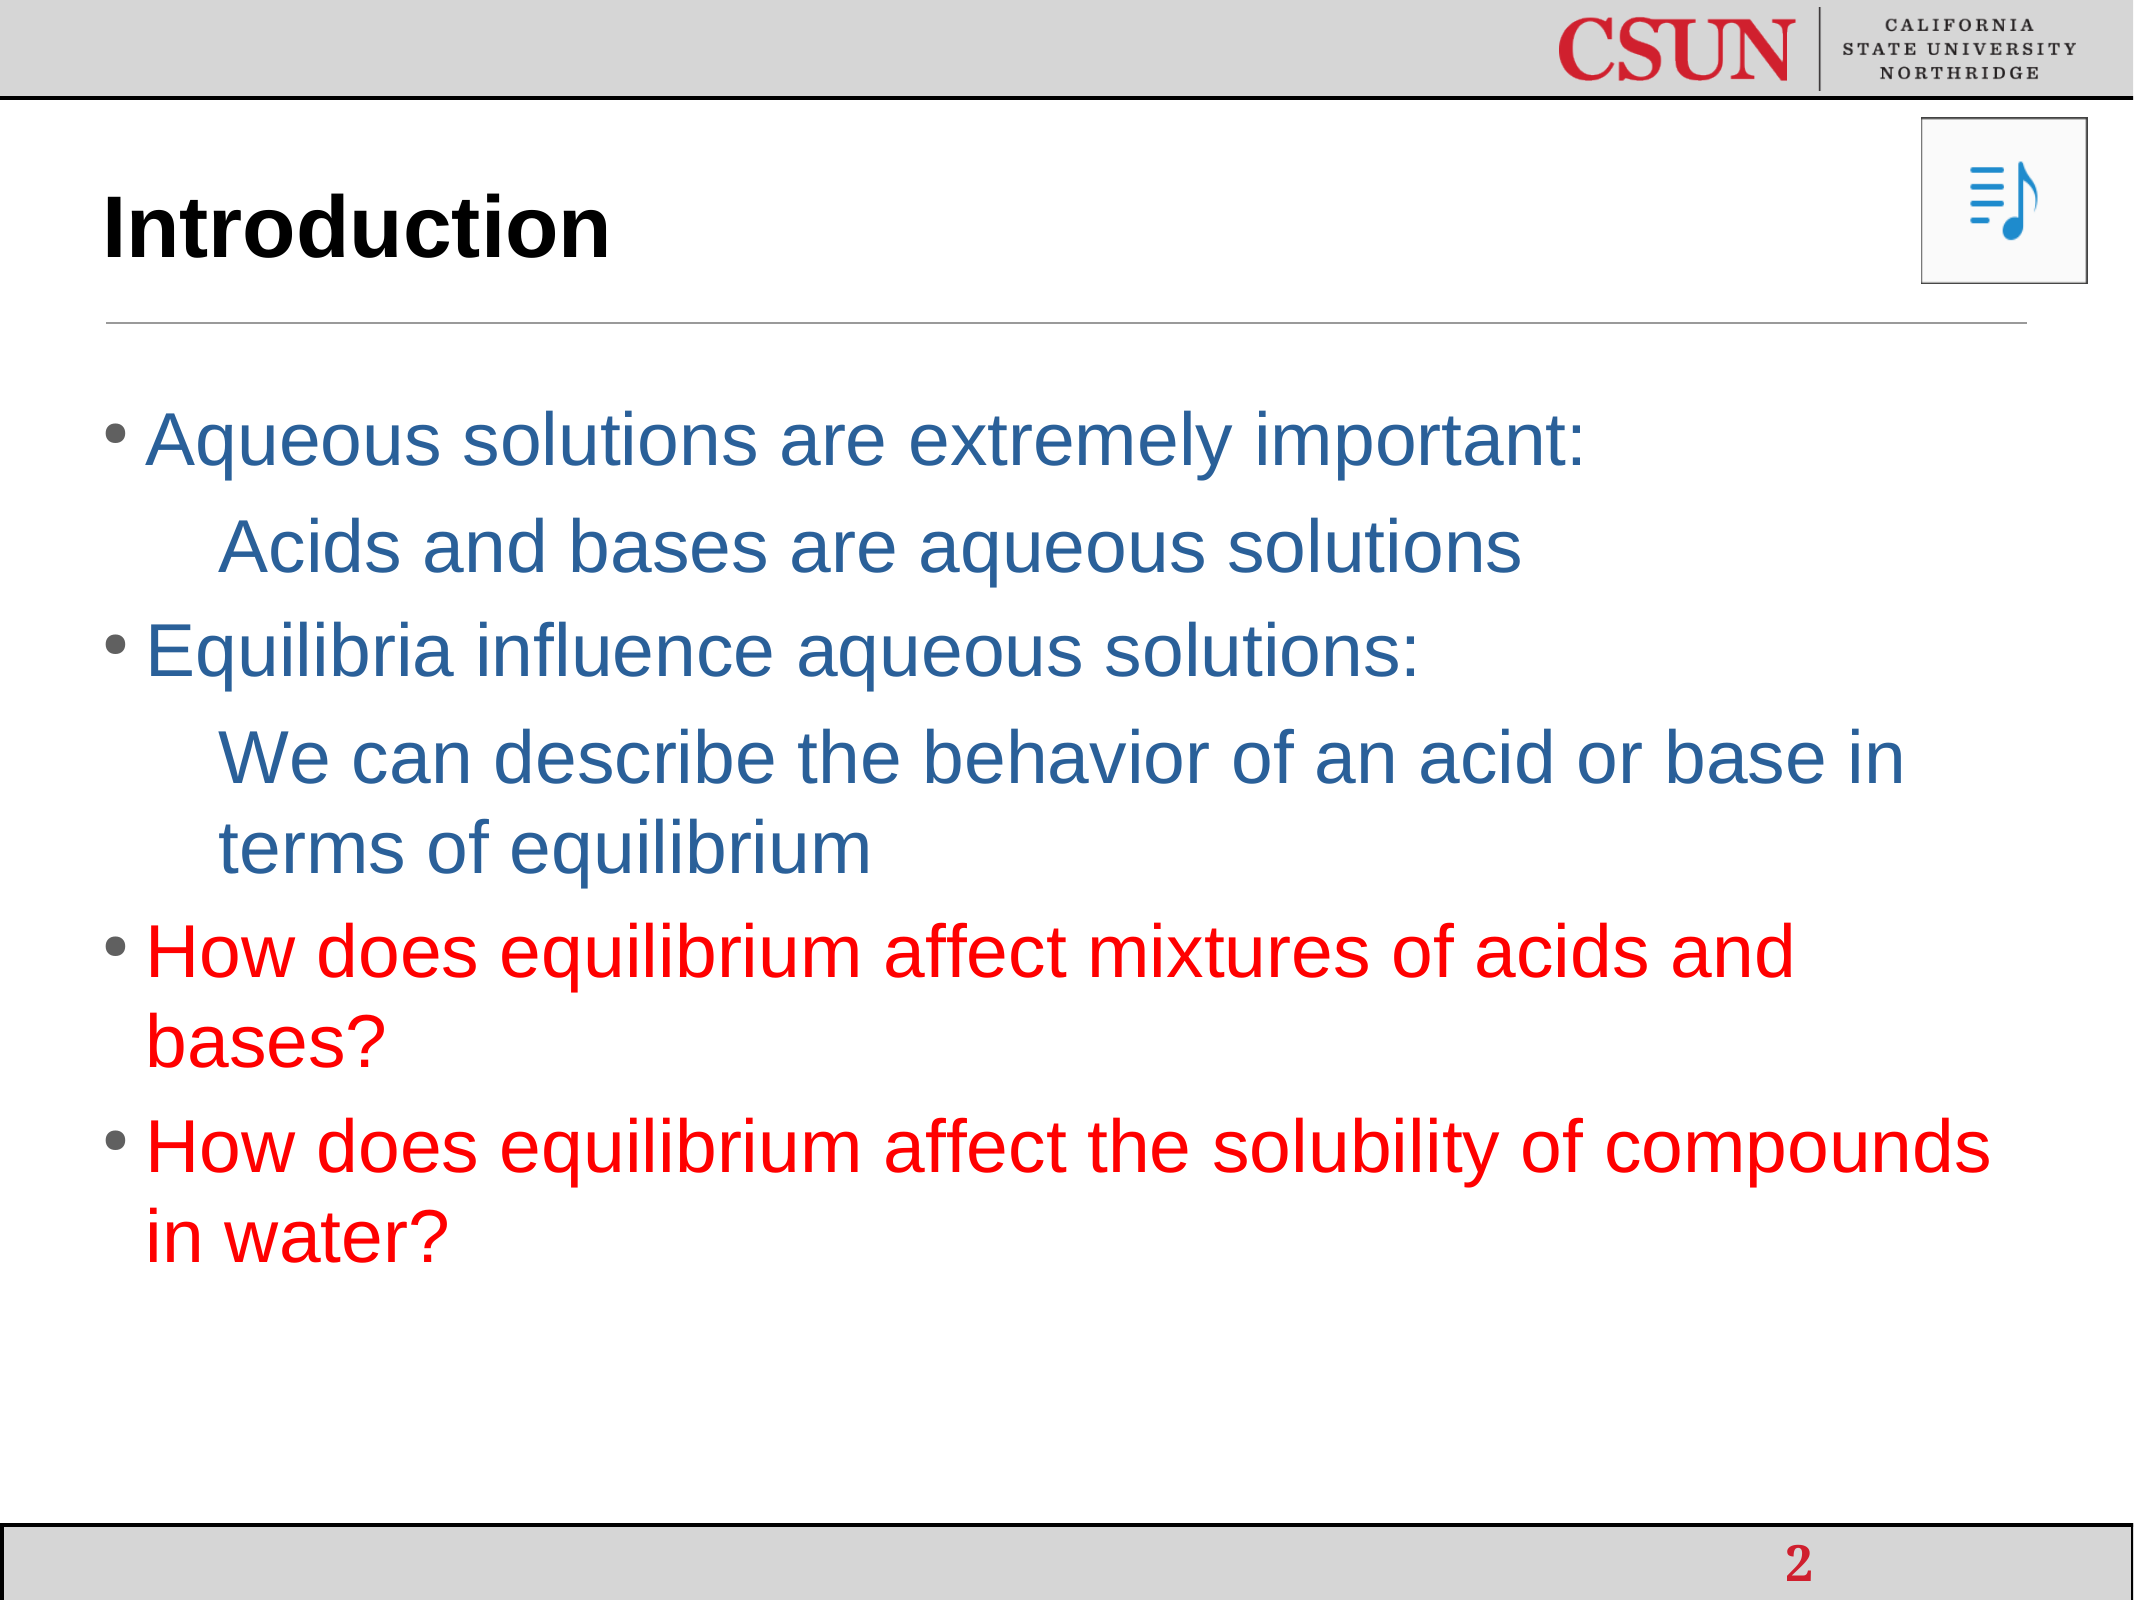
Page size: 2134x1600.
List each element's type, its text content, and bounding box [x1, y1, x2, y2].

list Aqueous solutions are extremely important: Acids and bases are aqueous solutions Equilibria influence aqueous solutions: We can describe the behavior of an acid or base in terms of equilibrium How does equilibrium affect mixtures of acids and bases? How does equilibrium affect the solubility of compounds in water? [93, 382, 2040, 1460]
title Introduction [93, 104, 2040, 284]
picture [1559, 7, 2076, 91]
text_box [1920, 116, 2089, 286]
